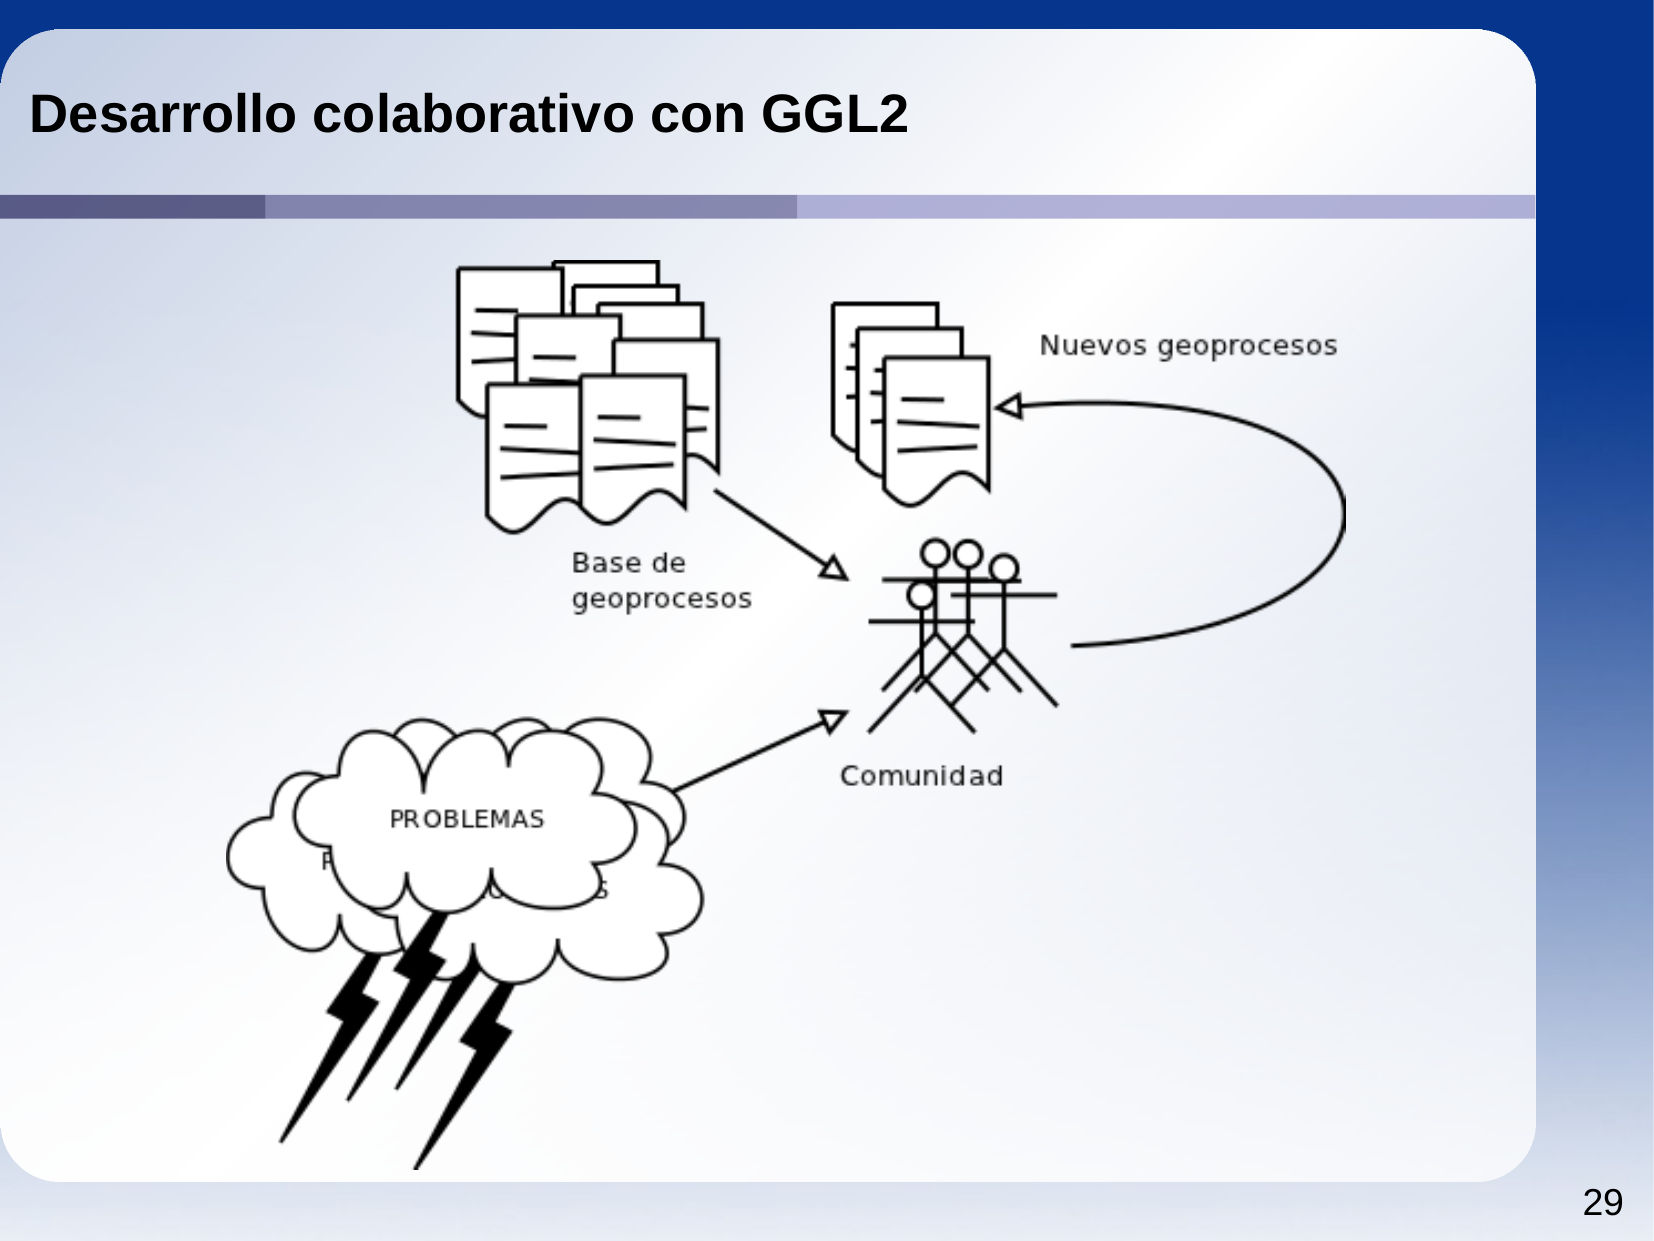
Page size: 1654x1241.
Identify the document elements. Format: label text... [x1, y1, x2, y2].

picture [0, 0, 1654, 1241]
picture [226, 260, 1346, 1170]
title Desarrollo colaborativo con GGL2 [29, 49, 1506, 178]
